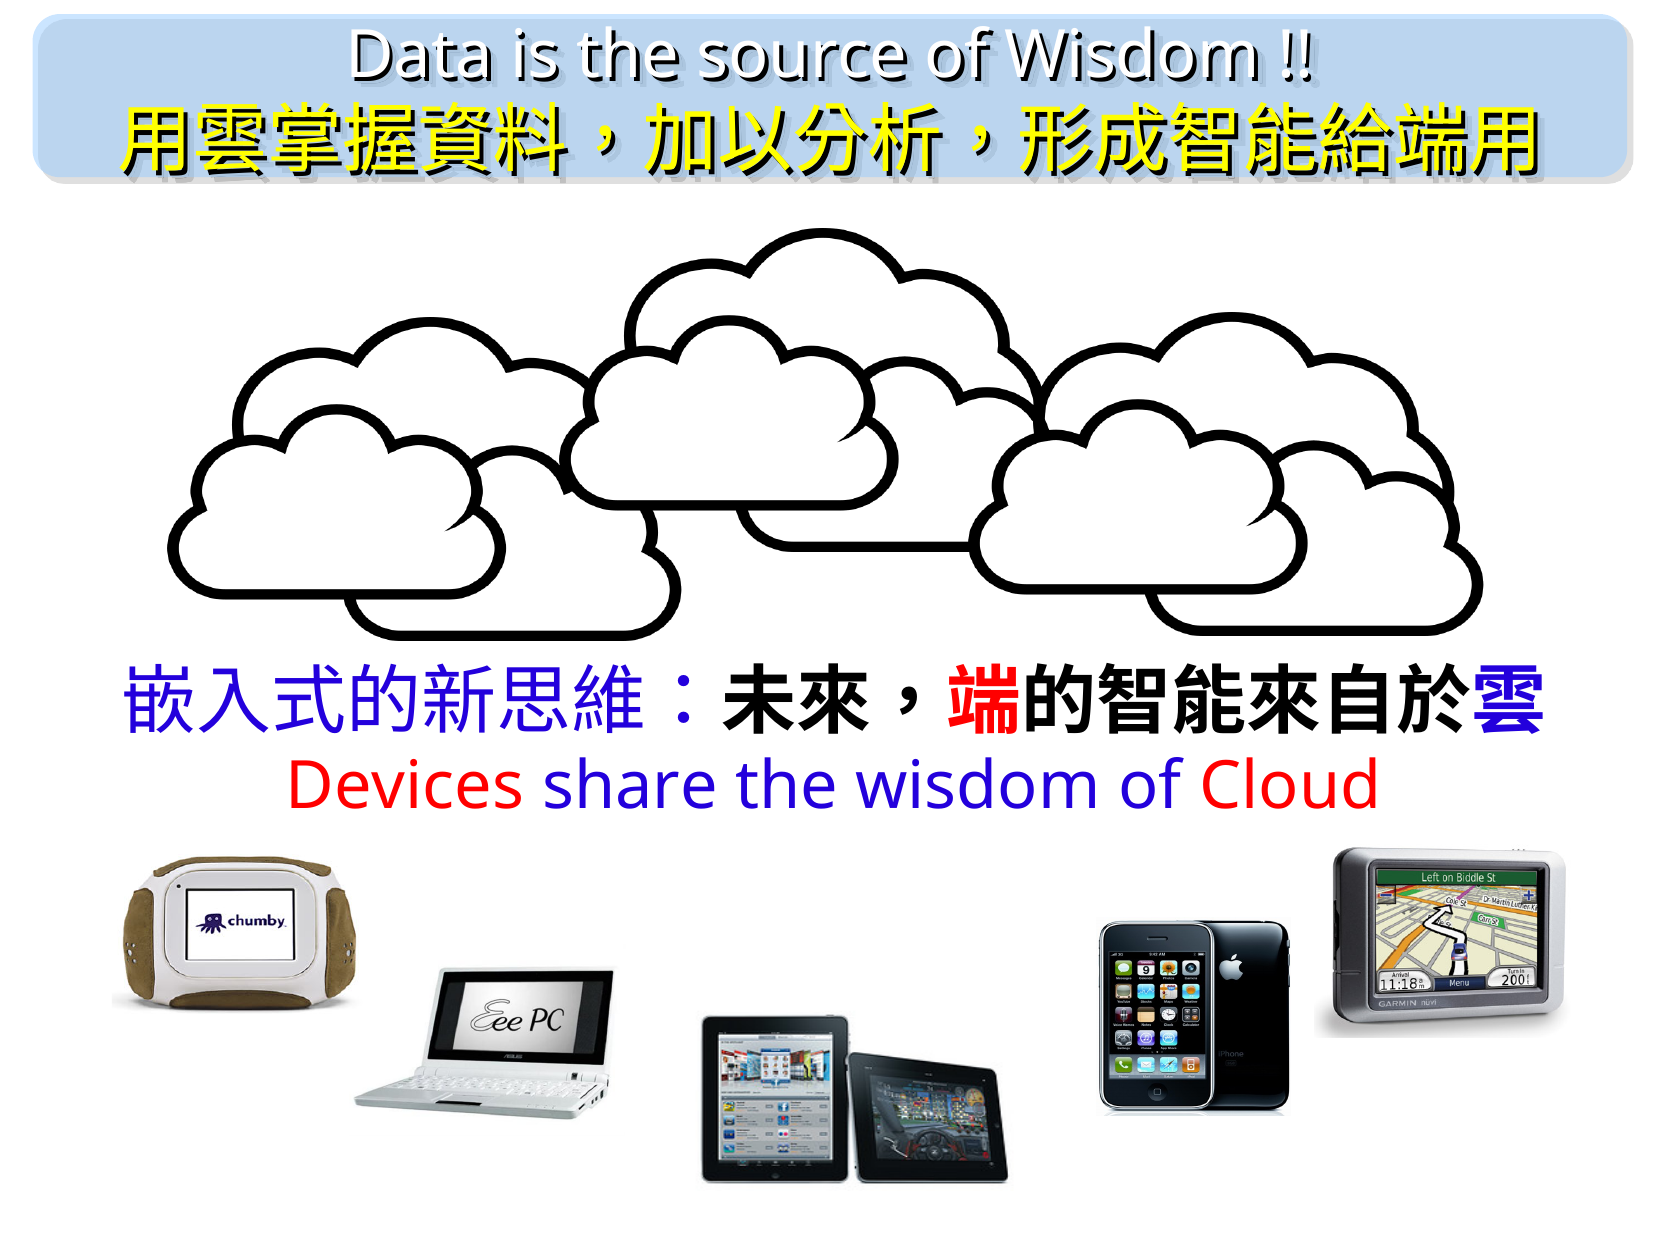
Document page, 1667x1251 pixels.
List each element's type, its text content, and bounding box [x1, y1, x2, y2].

picture [143, 212, 1506, 644]
picture [111, 858, 626, 1136]
text_box 嵌入式的新思維：未來，端的智能來自於雲 Devices share the wisdom of Cloud [64, 644, 1603, 858]
picture [1314, 858, 1575, 1038]
picture [685, 1001, 1025, 1201]
picture [1096, 917, 1291, 1116]
text_box Data is the source of Wisdom !! 用雲掌握資料，加以分析，形成智能給端用 [32, 14, 1628, 178]
